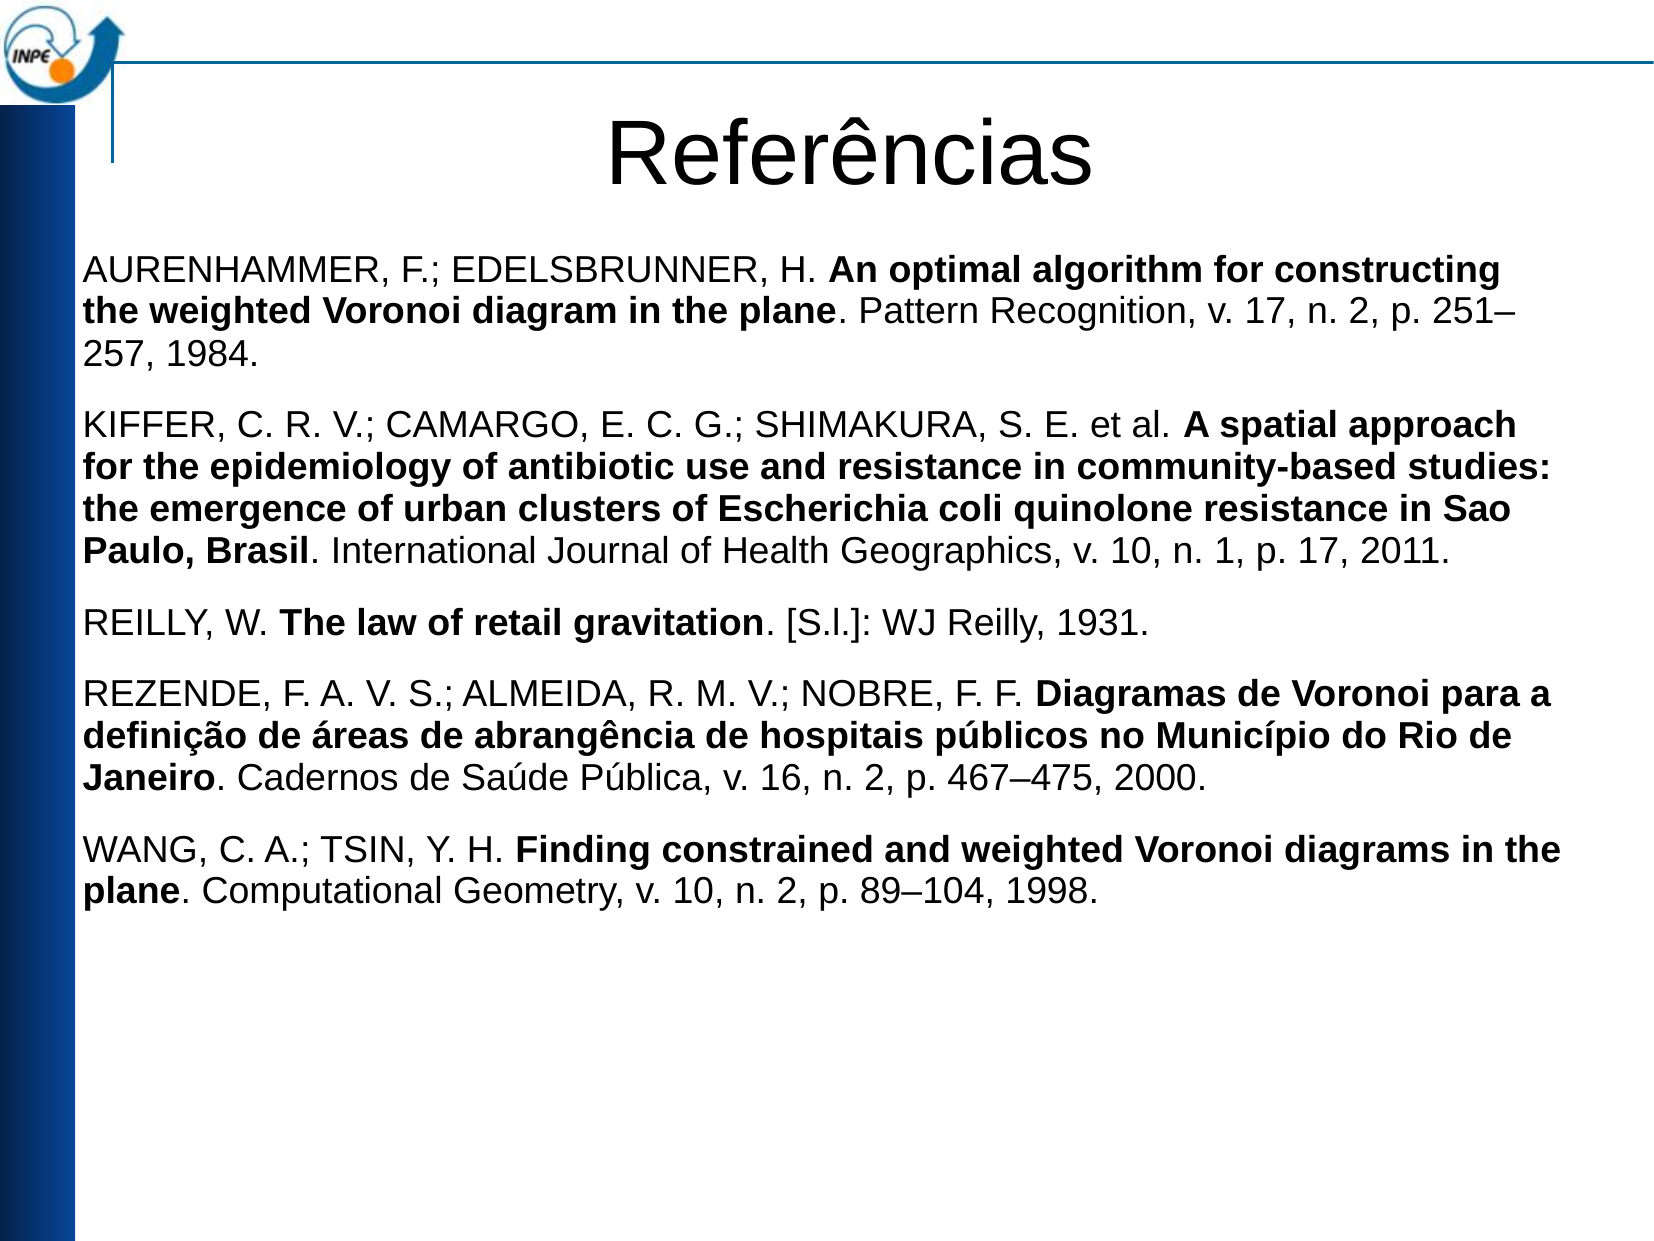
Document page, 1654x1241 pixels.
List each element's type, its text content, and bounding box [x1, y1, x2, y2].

picture [0, 0, 126, 105]
title Referências [82, 49, 1619, 257]
list AURENHAMMER, F.; EDELSBRUNNER, H. An optimal algorithm for constructing the weighted Voronoi diagram in the plane. Pattern Recognition, v. 17, n. 2, p. 251–257, 1984. KIFFER, C. R. V.; CAMARGO, E. C. G.; SHIMAKURA, S. E. et al. A spatial approach for the epidemiology of antibiotic use and resistance in community-based studies: the emergence of urban clusters of Escherichia coli quinolone resistance in Sao Paulo, Brasil. International Journal of Health Geographics, v. 10, n. 1, p. 17, 2011. REILLY, W. The law of retail gravitation. [S.l.]: WJ Reilly, 1931. REZENDE, F. A. V. S.; ALMEIDA, R. M. V.; NOBRE, F. F. Diagramas de Voronoi para a definição de áreas de abrangência de hospitais públicos no Município do Rio de Janeiro. Cadernos de Saúde Pública, v. 16, n. 2, p. 467–475, 2000. WANG, C. A.; TSIN, Y. H. Finding constrained and weighted Voronoi diagrams in the plane. Computational Geometry, v. 10, n. 2, p. 89–104, 1998. [82, 248, 1568, 1098]
